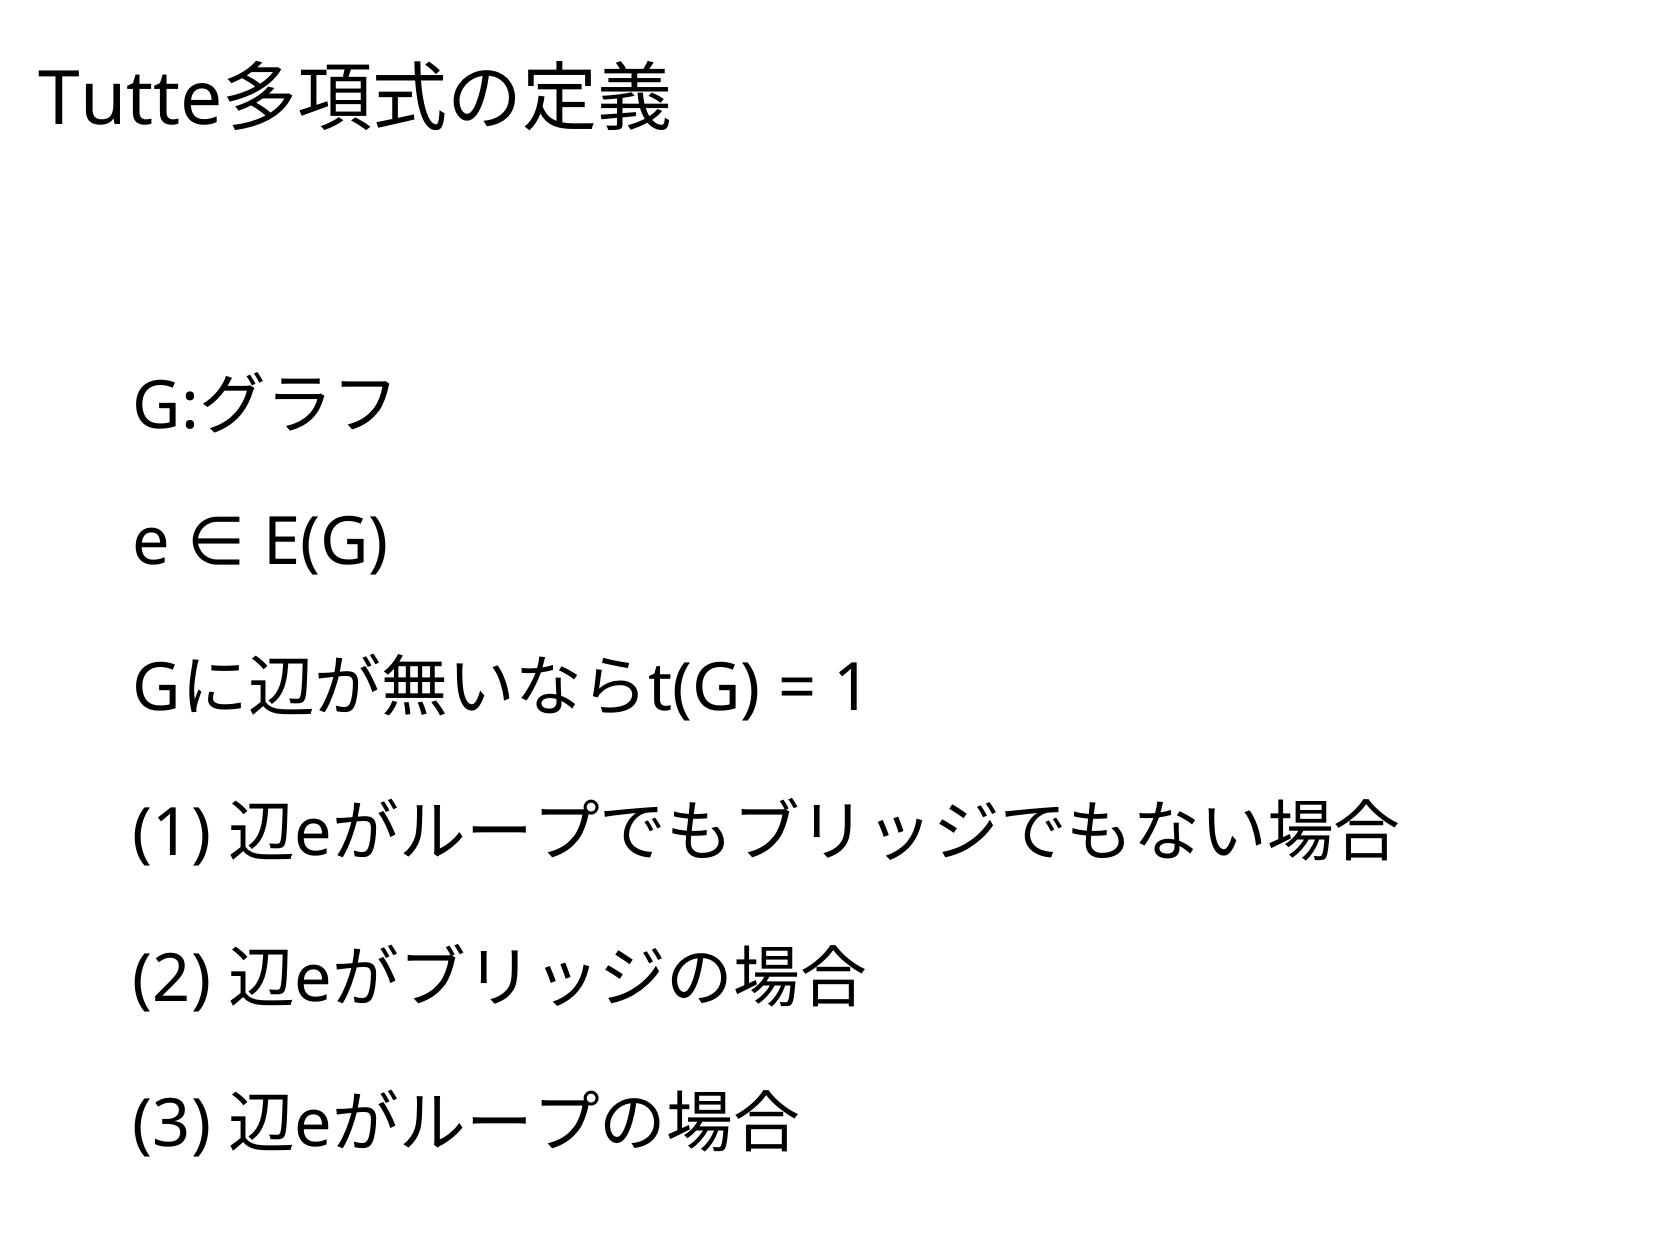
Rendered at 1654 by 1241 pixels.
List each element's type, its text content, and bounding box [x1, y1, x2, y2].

text_box G:グラフ e ∈ E(G) Gに辺が無いならt(G) = 1 (1) 辺eがループでもブリッジでもない場合 (2) 辺eがブリッジの場合 (3) 辺eがループの場合 [118, 295, 1297, 920]
text_box Tutte多項式の定義 [23, 29, 687, 126]
